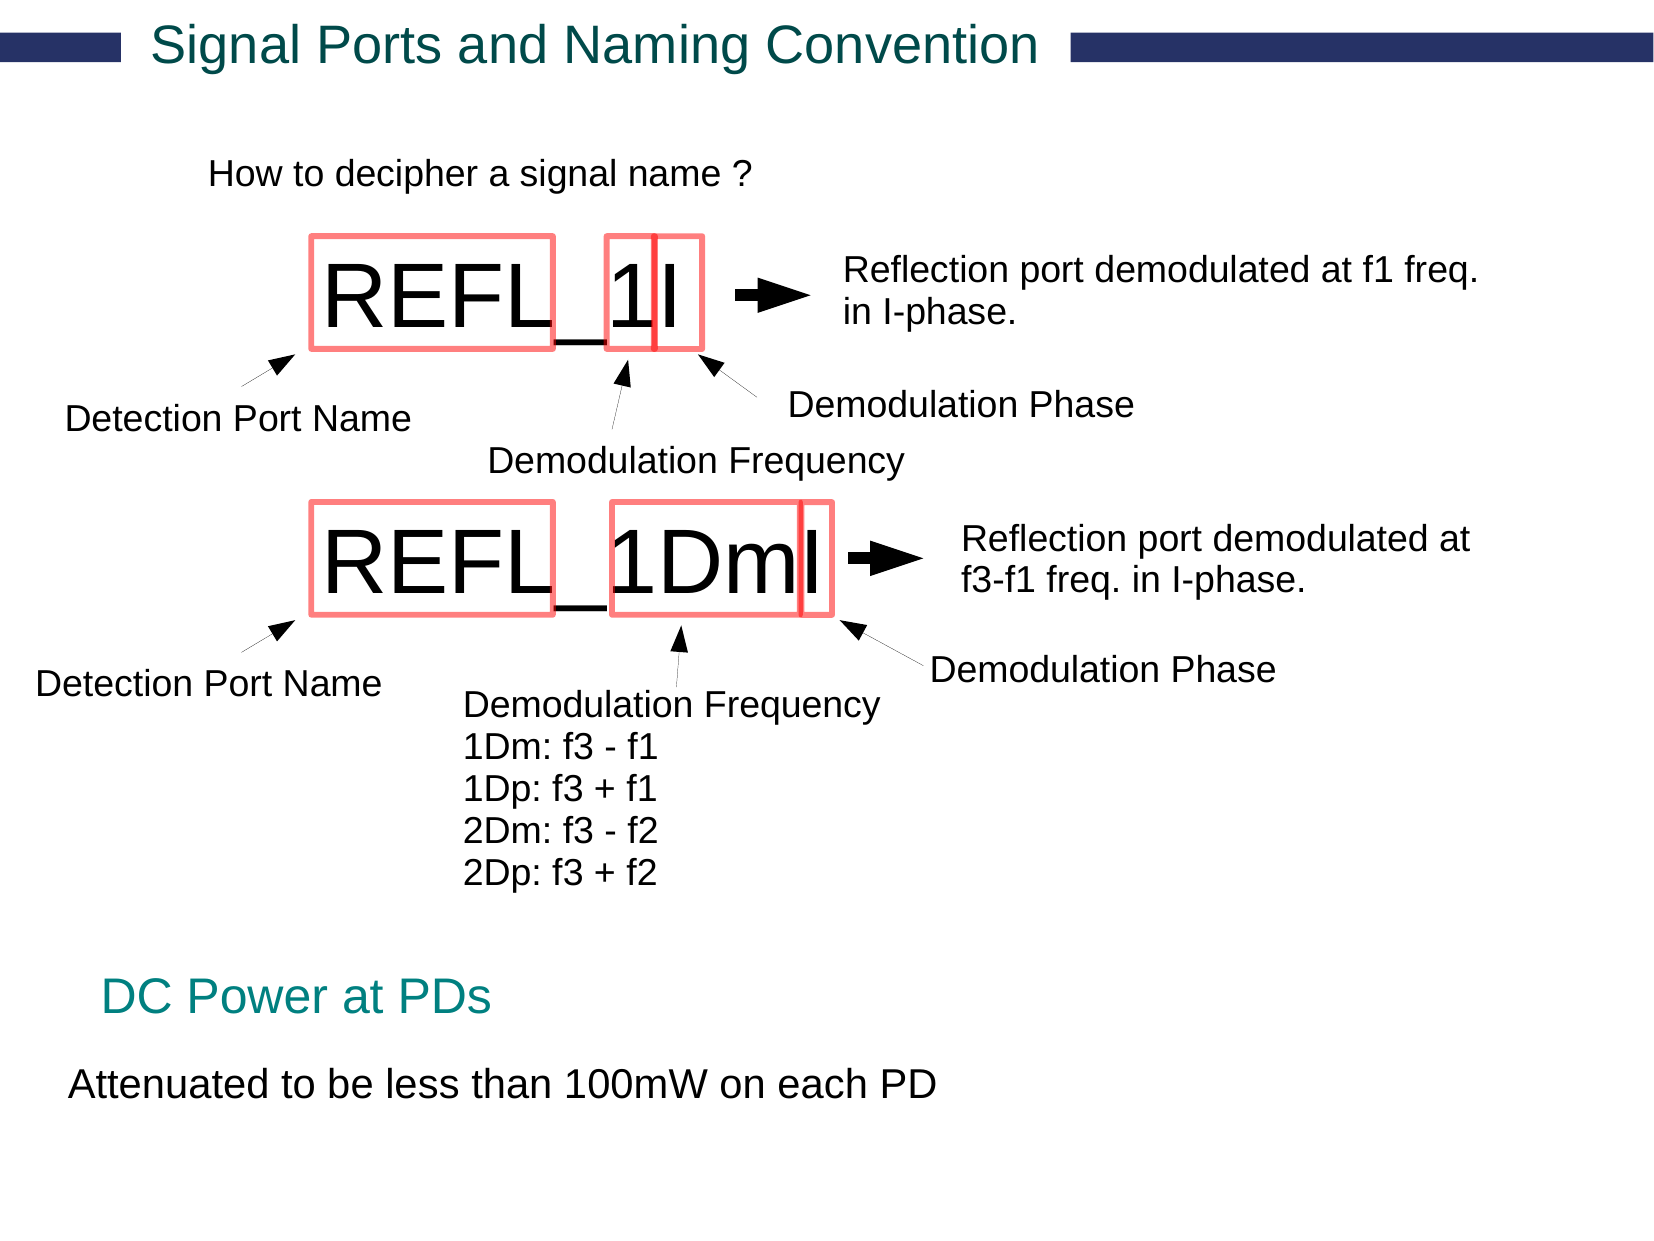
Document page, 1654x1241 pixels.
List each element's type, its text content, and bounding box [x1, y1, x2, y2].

text_box Demodulation Frequency [472, 432, 920, 490]
title Signal Ports and Naming Convention [121, 14, 1071, 76]
text_box Demodulation Phase [773, 375, 1150, 433]
text_box REFL_1DmI [315, 505, 549, 611]
text_box REFL_1DmI [306, 502, 841, 621]
text_box Demodulation Phase [914, 641, 1292, 699]
text_box REFL_1DmI [805, 506, 829, 611]
text_box Attenuated to be less than 100mW on each PD [53, 1053, 953, 1116]
text_box Detection Port Name [49, 389, 428, 447]
text_box REFL_1I [315, 240, 549, 345]
text_box Detection Port Name [20, 655, 398, 713]
text_box How to decipher a signal name ? [193, 144, 768, 202]
text_box REFL_1I [658, 240, 698, 346]
text_box DC Power at PDs [85, 960, 507, 1032]
text_box REFL_1I [610, 240, 650, 345]
text_box Reflection port demodulated at f1 freq. in I-phase. [828, 241, 1495, 340]
text_box Demodulation Frequency 1Dm: f3 - f1 1Dp: f3 + f1 2Dm: f3 - f2 2Dp: f3 + f2 [448, 676, 896, 902]
text_box REFL_1DmI [615, 505, 796, 611]
text_box Reflection port demodulated at f3-f1 freq. in I-phase. [946, 509, 1496, 609]
text_box REFL_1I [306, 236, 698, 355]
